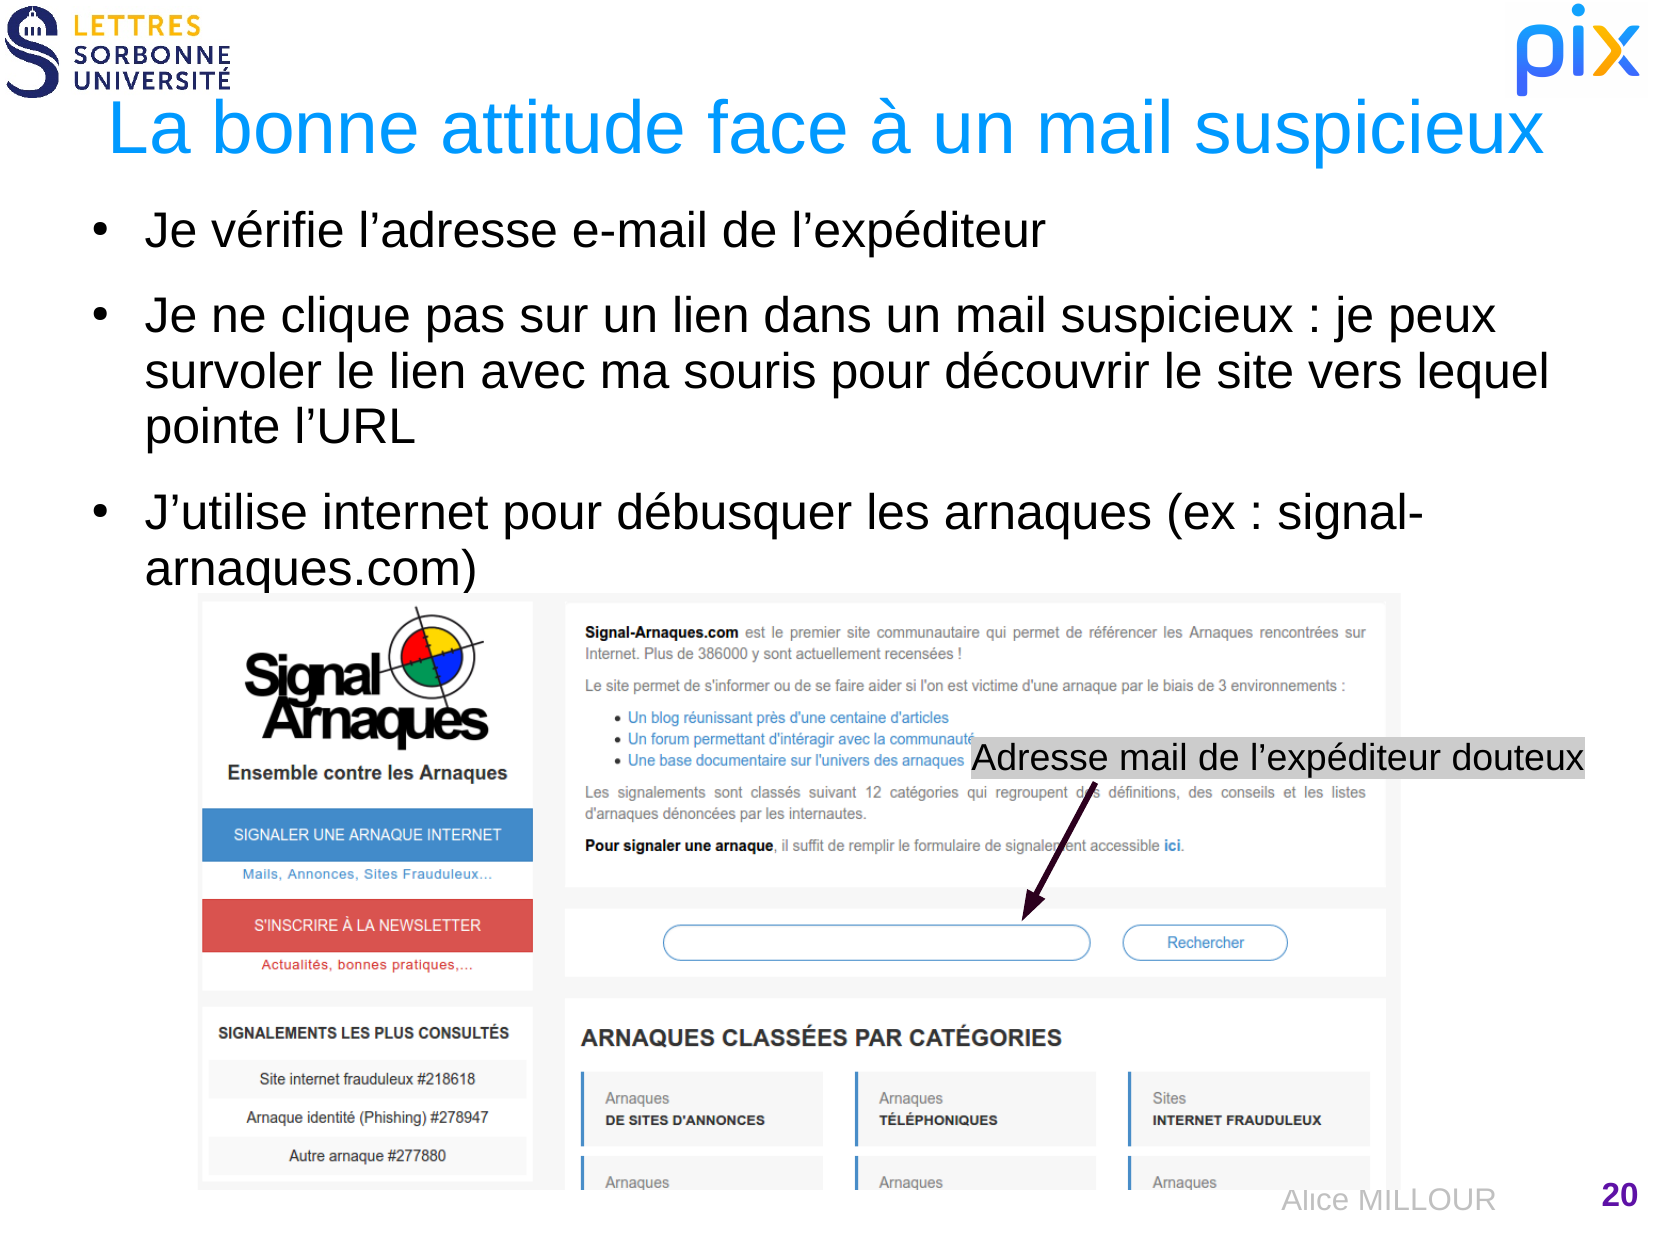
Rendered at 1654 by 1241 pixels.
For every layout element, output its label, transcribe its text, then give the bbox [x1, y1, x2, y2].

text_box Adresse mail de l’expéditeur douteux [956, 729, 1600, 787]
title La bonne attitude face à un mail suspicieux [82, 23, 1571, 202]
picture [1505, 2, 1648, 98]
picture [5, 6, 230, 98]
list Je vérifie l’adresse e-mail de l’expéditeur Je ne clique pas sur un lien dans un mail suspicieux : je peux survoler le lien avec ma souris pour découvrir le site vers lequel pointe l’URL J’utilise internet pour débusquer les arnaques (ex : signal-arnaques.com) [73, 202, 1654, 922]
picture [197, 593, 1401, 1190]
